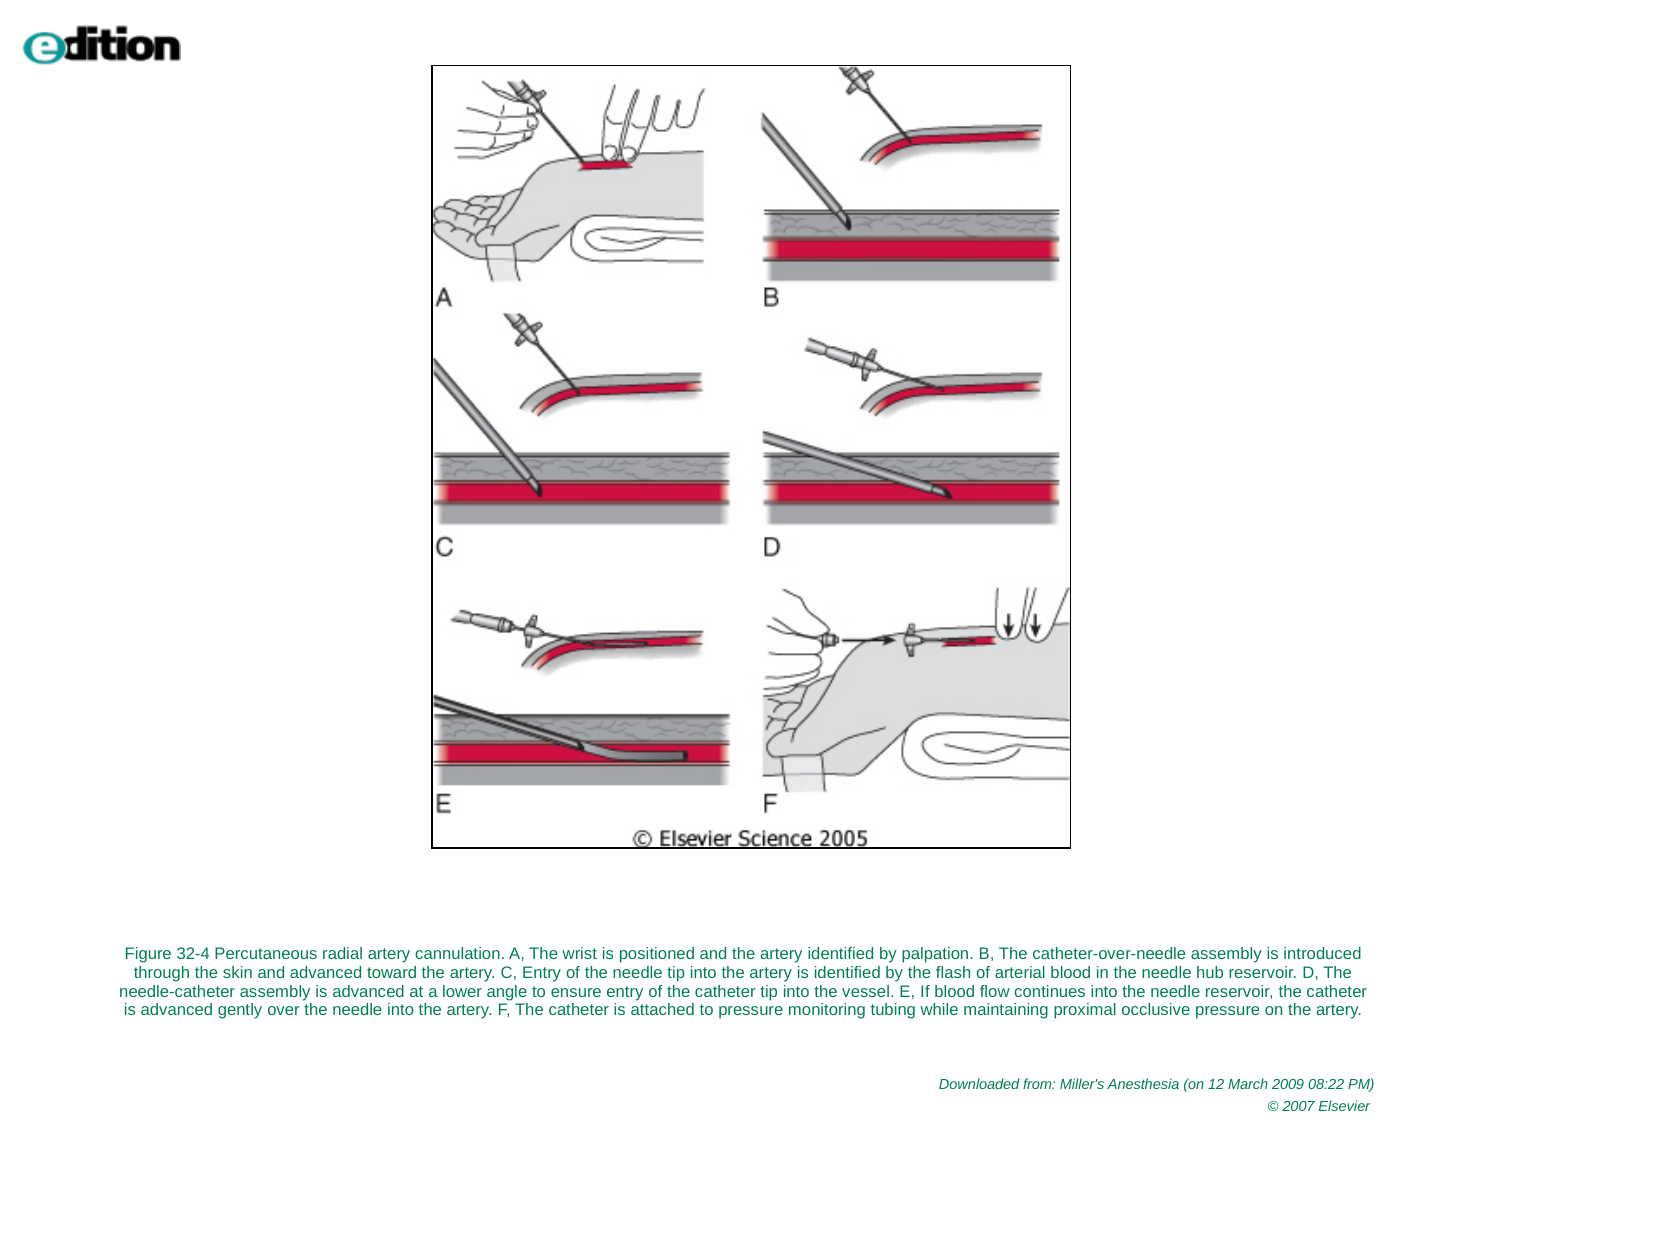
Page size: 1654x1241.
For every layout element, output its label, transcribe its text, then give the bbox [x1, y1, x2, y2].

text_box © 2007 Elsevier [656, 1090, 1389, 1122]
picture [432, 66, 1070, 848]
picture [17, 18, 181, 71]
text_box Figure 32-4 Percutaneous radial artery cannulation. A, The wrist is positioned and the artery identified by palpation. B, The catheter-over-needle assembly is introduced through the skin and advanced toward the artery. C, Entry of the needle tip into the artery is identified by the flash of arterial blood in the needle hub reservoir. D, The needle-catheter assembly is advanced at a lower angle to ensure entry of the catheter tip into the vessel. E, If blood flow continues into the needle reservoir, the catheter is advanced gently over the needle into the artery. F, The catheter is attached to pressure monitoring tubing while maintaining proximal occlusive pressure on the artery. [100, 936, 1388, 1028]
text_box Downloaded from: Miller's Anesthesia (on 12 March 2009 08:22 PM) [657, 1069, 1390, 1101]
